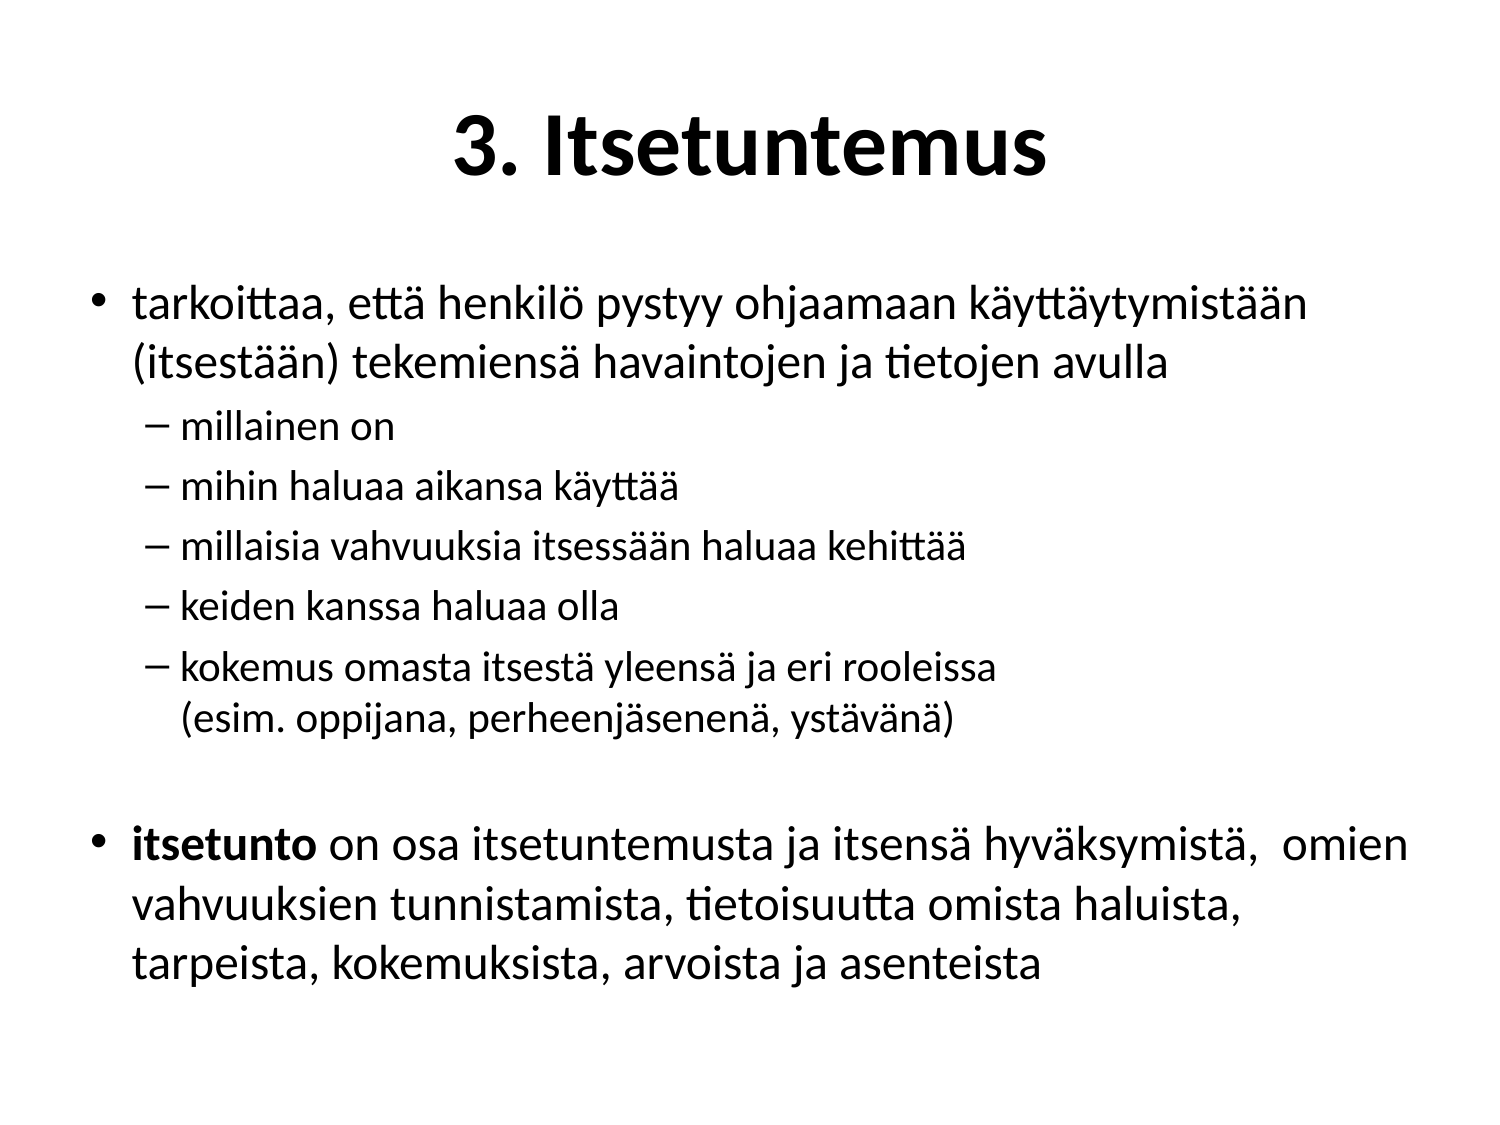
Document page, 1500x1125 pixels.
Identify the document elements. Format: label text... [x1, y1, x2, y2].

list tarkoittaa, että henkilö pystyy ohjaamaan käyttäytymistään (itsestään) tekemiensä havaintojen ja tietojen avulla millainen on mihin haluaa aikansa käyttää millaisia vahvuuksia itsessään haluaa kehittää keiden kanssa haluaa olla kokemus omasta itsestä yleensä ja eri rooleissa (esim. oppijana, perheenjäsenenä, ystävänä) itsetunto on osa itsetuntemusta ja itsensä hyväksymistä, omien vahvuuksien tunnistamista, tietoisuutta omista haluista, tarpeista, kokemuksista, arvoista ja asenteista [75, 262, 1425, 1005]
title 3. Itsetuntemus [75, 45, 1425, 233]
